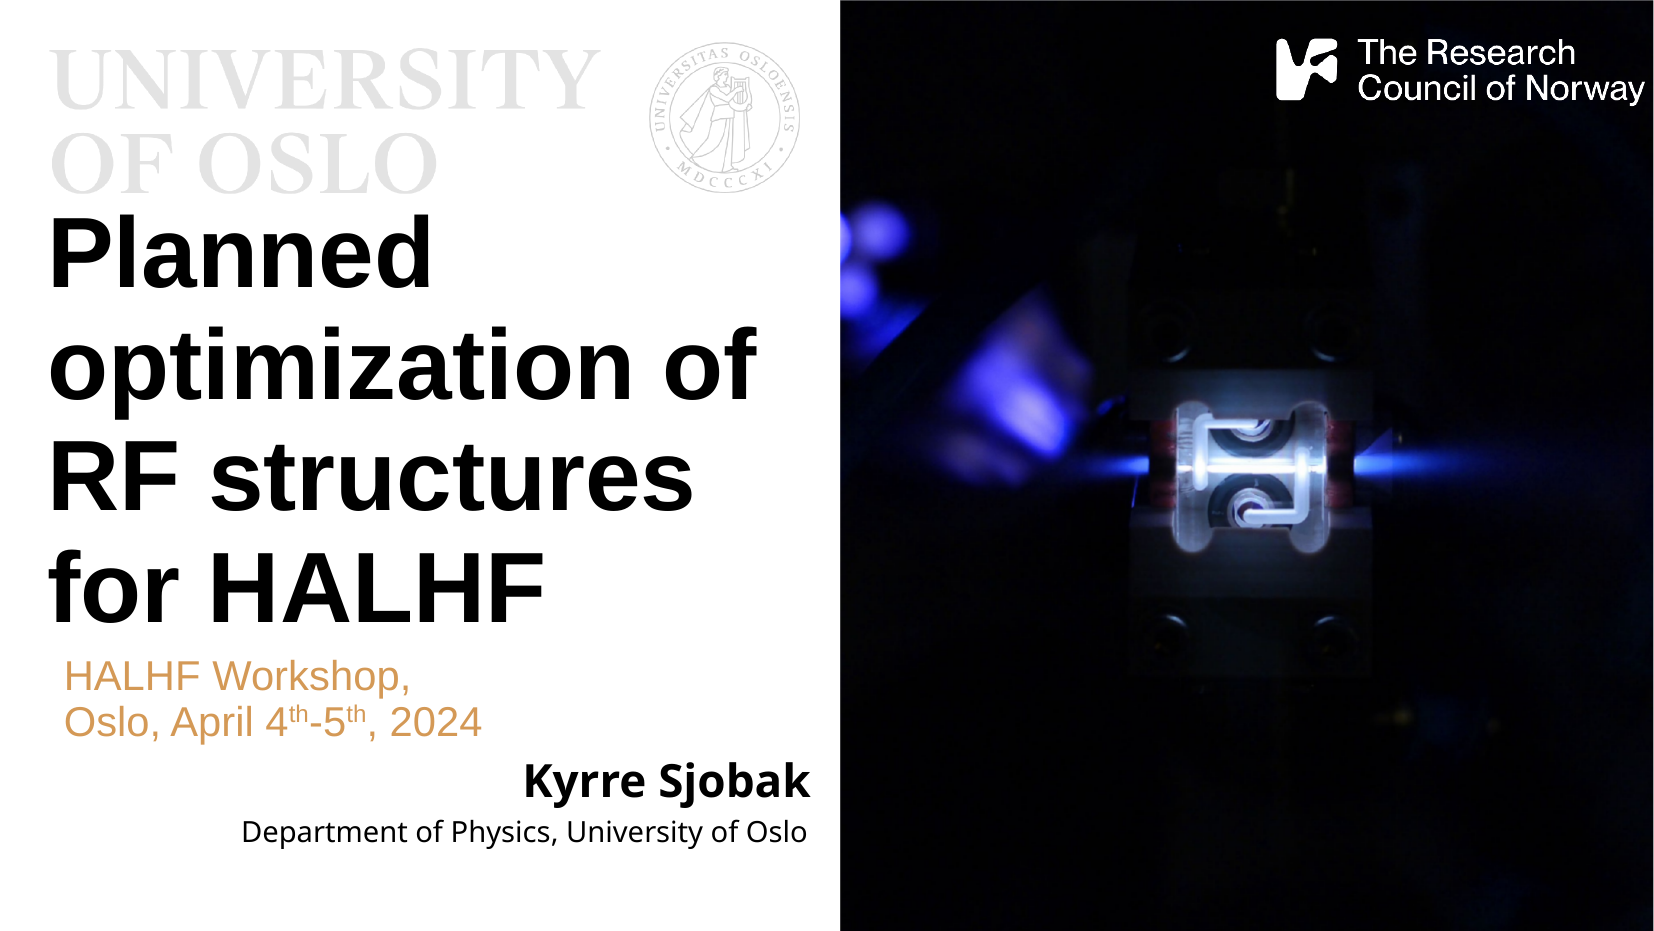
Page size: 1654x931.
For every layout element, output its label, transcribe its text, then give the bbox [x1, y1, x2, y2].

text_box Kyrre Sjobak [450, 743, 820, 882]
text_box Department of Physics, University of Oslo [82, 805, 817, 857]
picture [840, 0, 1654, 931]
text_box HALHF Workshop, Oslo, April 4th-5th, 2024 [49, 644, 498, 753]
title Planned optimization of RF structures for HALHF [47, 196, 796, 644]
